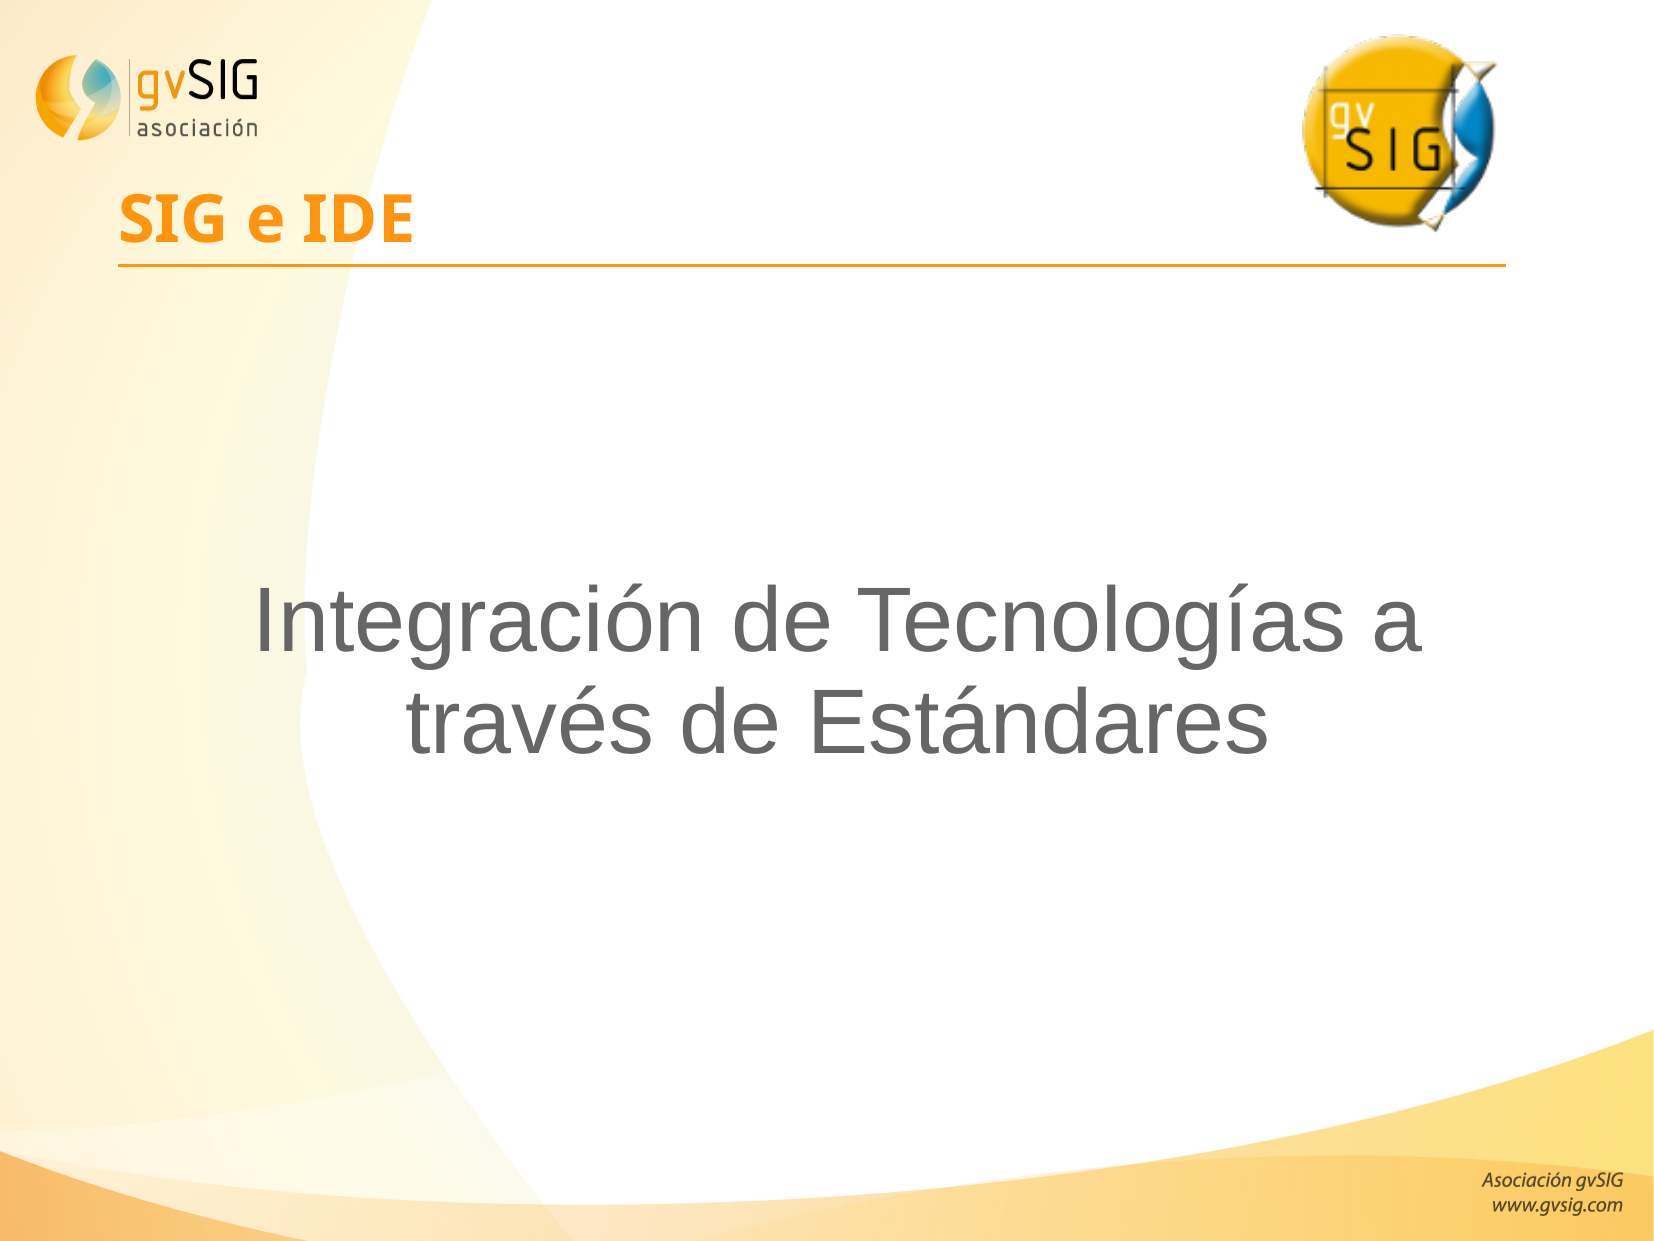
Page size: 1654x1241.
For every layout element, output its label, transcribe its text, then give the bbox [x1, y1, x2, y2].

text_box SIG e IDE [118, 177, 1247, 256]
picture [0, 0, 1654, 1241]
text_box Integración de Tecnologías a través de Estándares [188, 561, 1489, 823]
